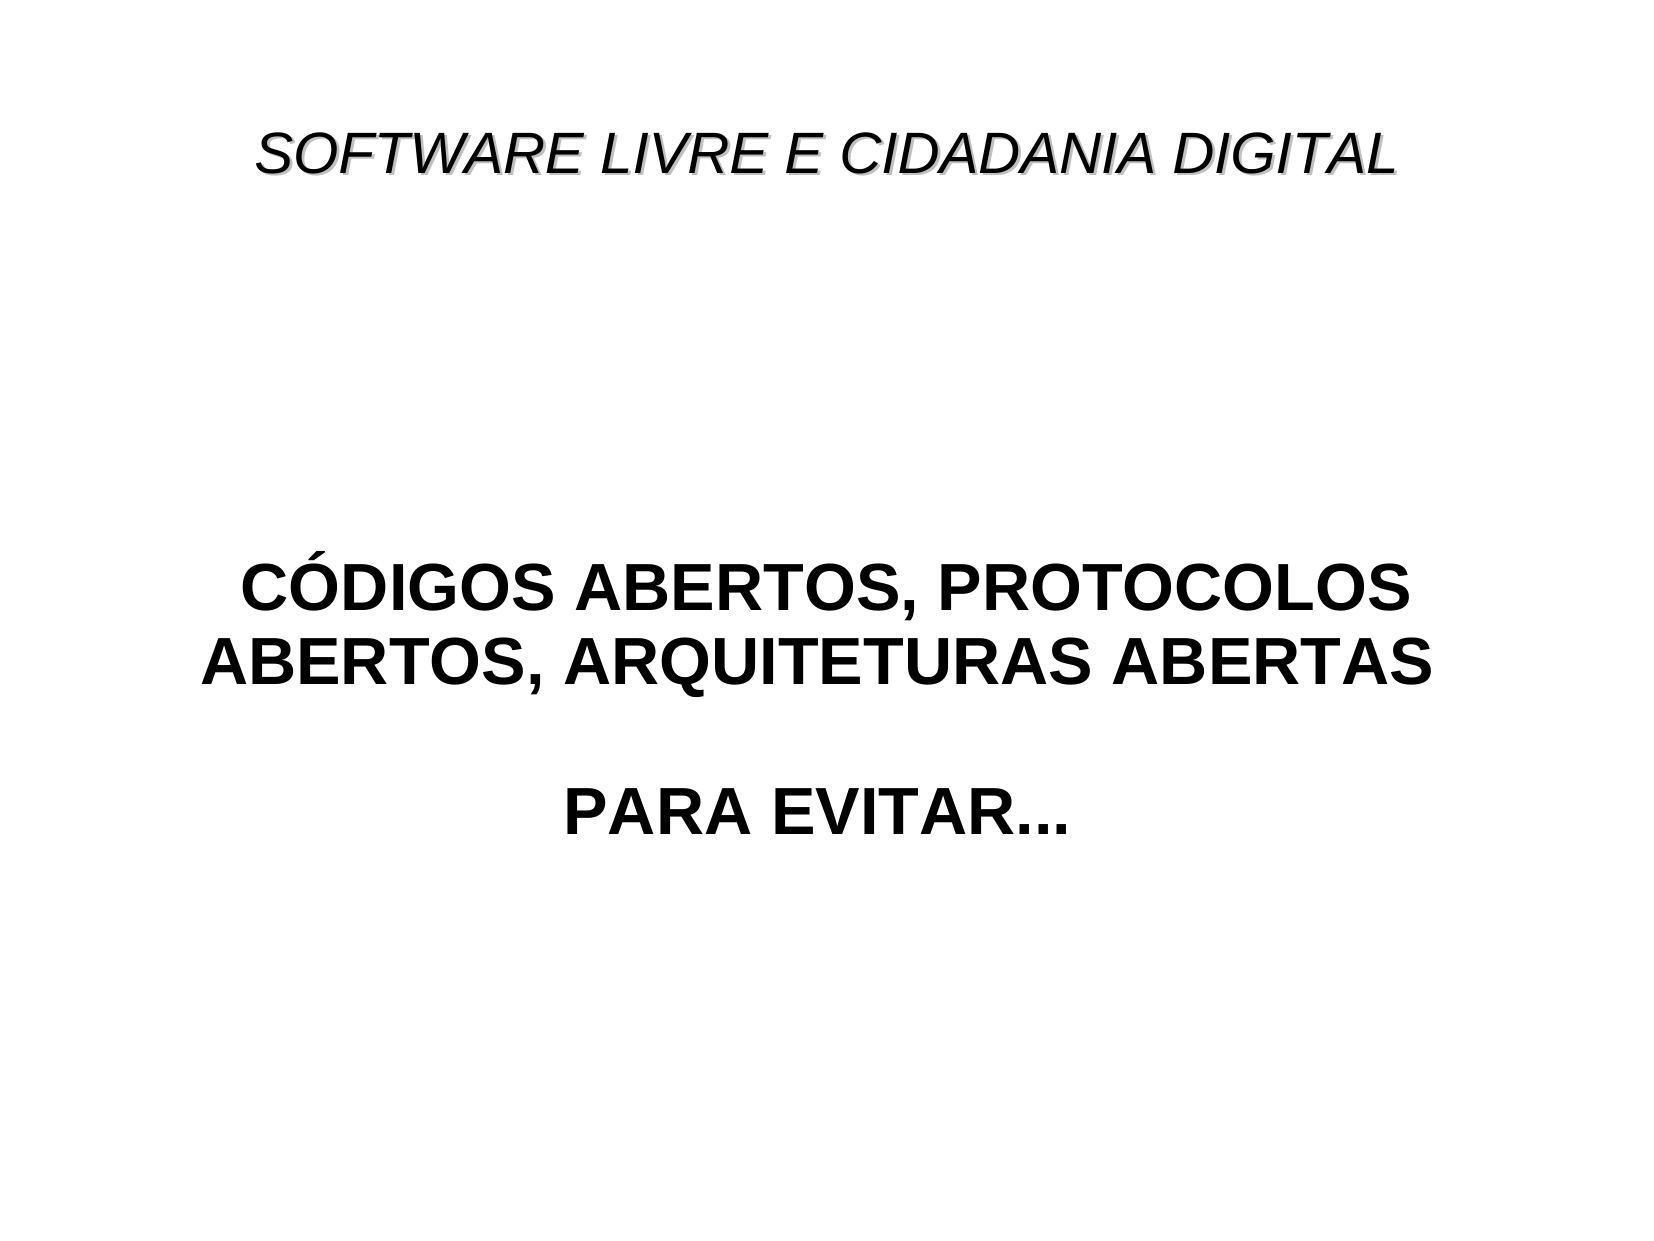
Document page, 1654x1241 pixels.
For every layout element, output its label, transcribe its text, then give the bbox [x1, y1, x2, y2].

subtitle CÓDIGOS ABERTOS, PROTOCOLOS ABERTOS, ARQUITETURAS ABERTAS PARA EVITAR... [82, 297, 1571, 1102]
title SOFTWARE LIVRE E CIDADANIA DIGITAL [82, 49, 1571, 257]
